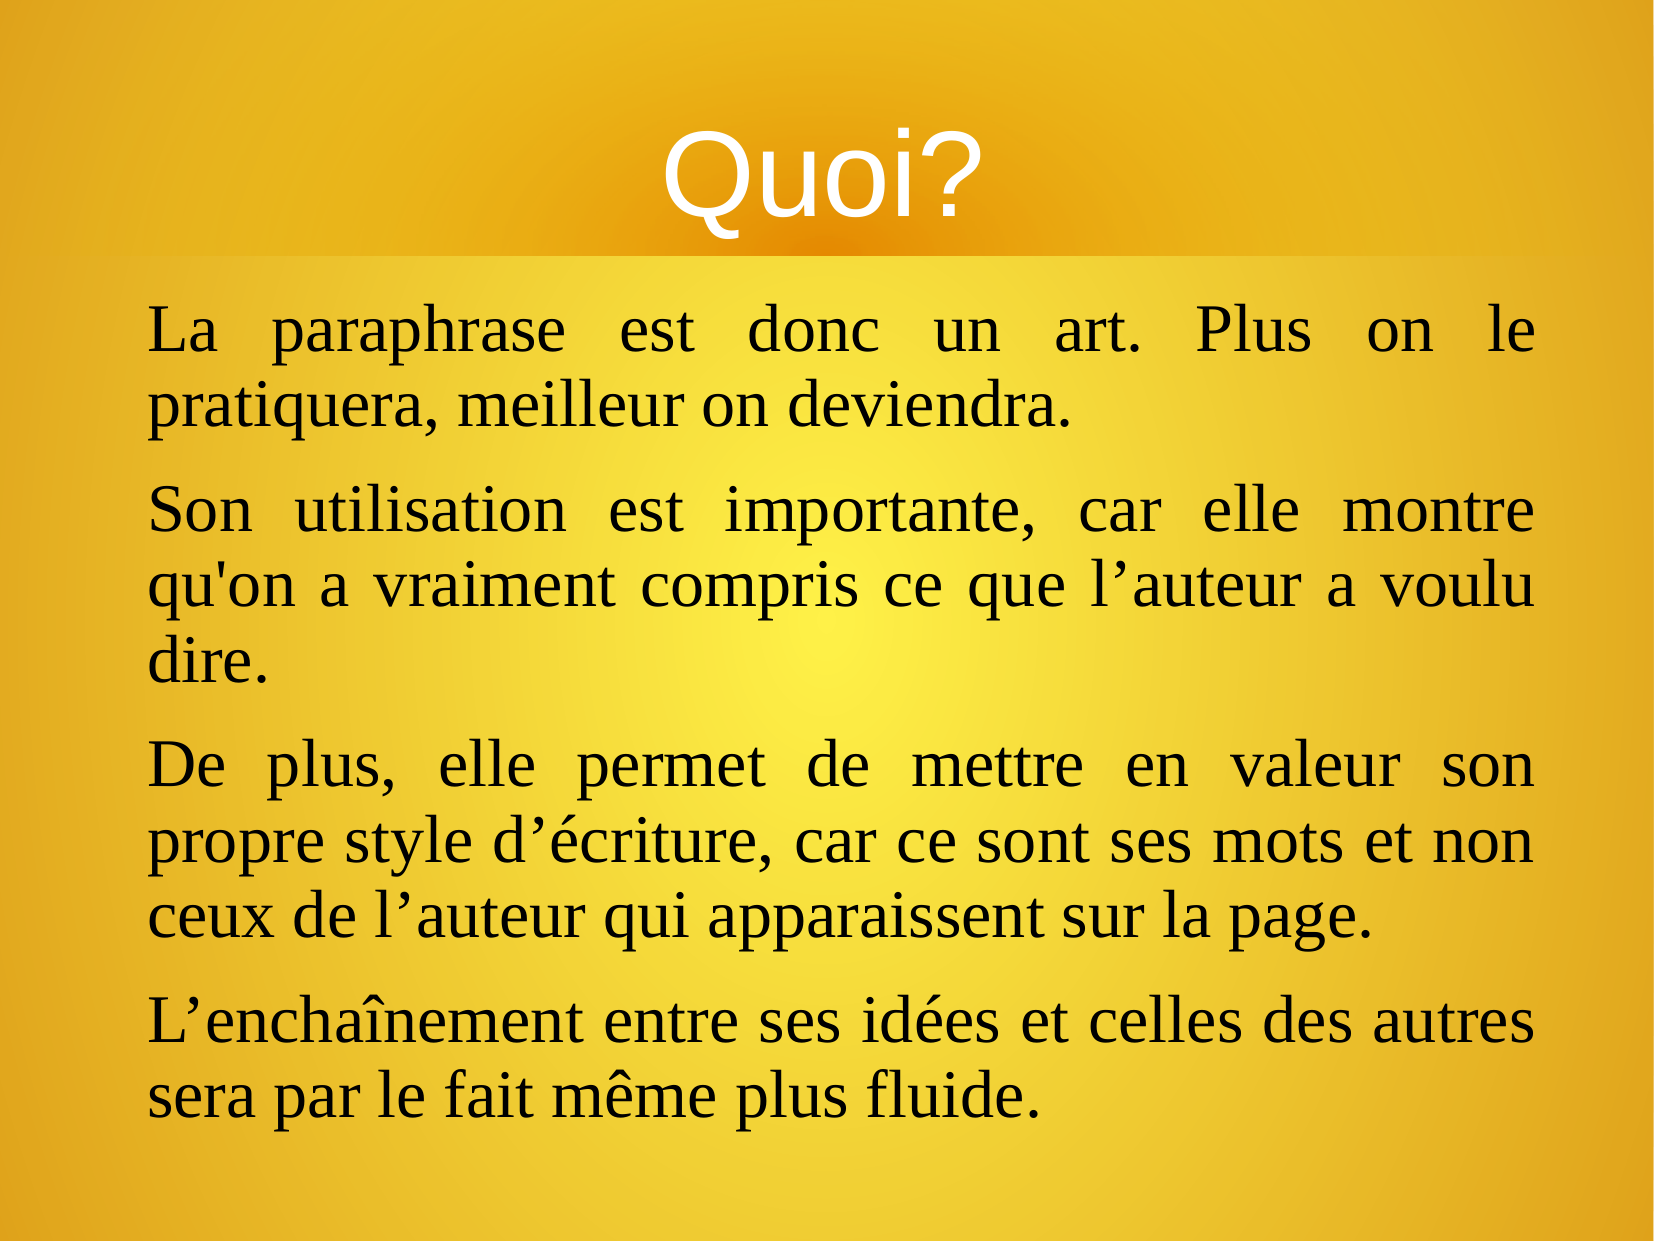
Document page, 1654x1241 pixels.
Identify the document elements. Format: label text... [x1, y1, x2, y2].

title Quoi? [78, 70, 1567, 278]
list La paraphrase est donc un art. Plus on le pratiquera, meilleur on deviendra. Son utilisation est importante, car elle montre qu'on a vraiment compris ce que l’auteur a voulu dire. De plus, elle permet de mettre en valeur son propre style d’écriture, car ce sont ses mots et non ceux de l’auteur qui apparaissent sur la page. L’enchaînement entre ses idées et celles des autres sera par le fait même plus fluide. [82, 290, 1538, 1134]
